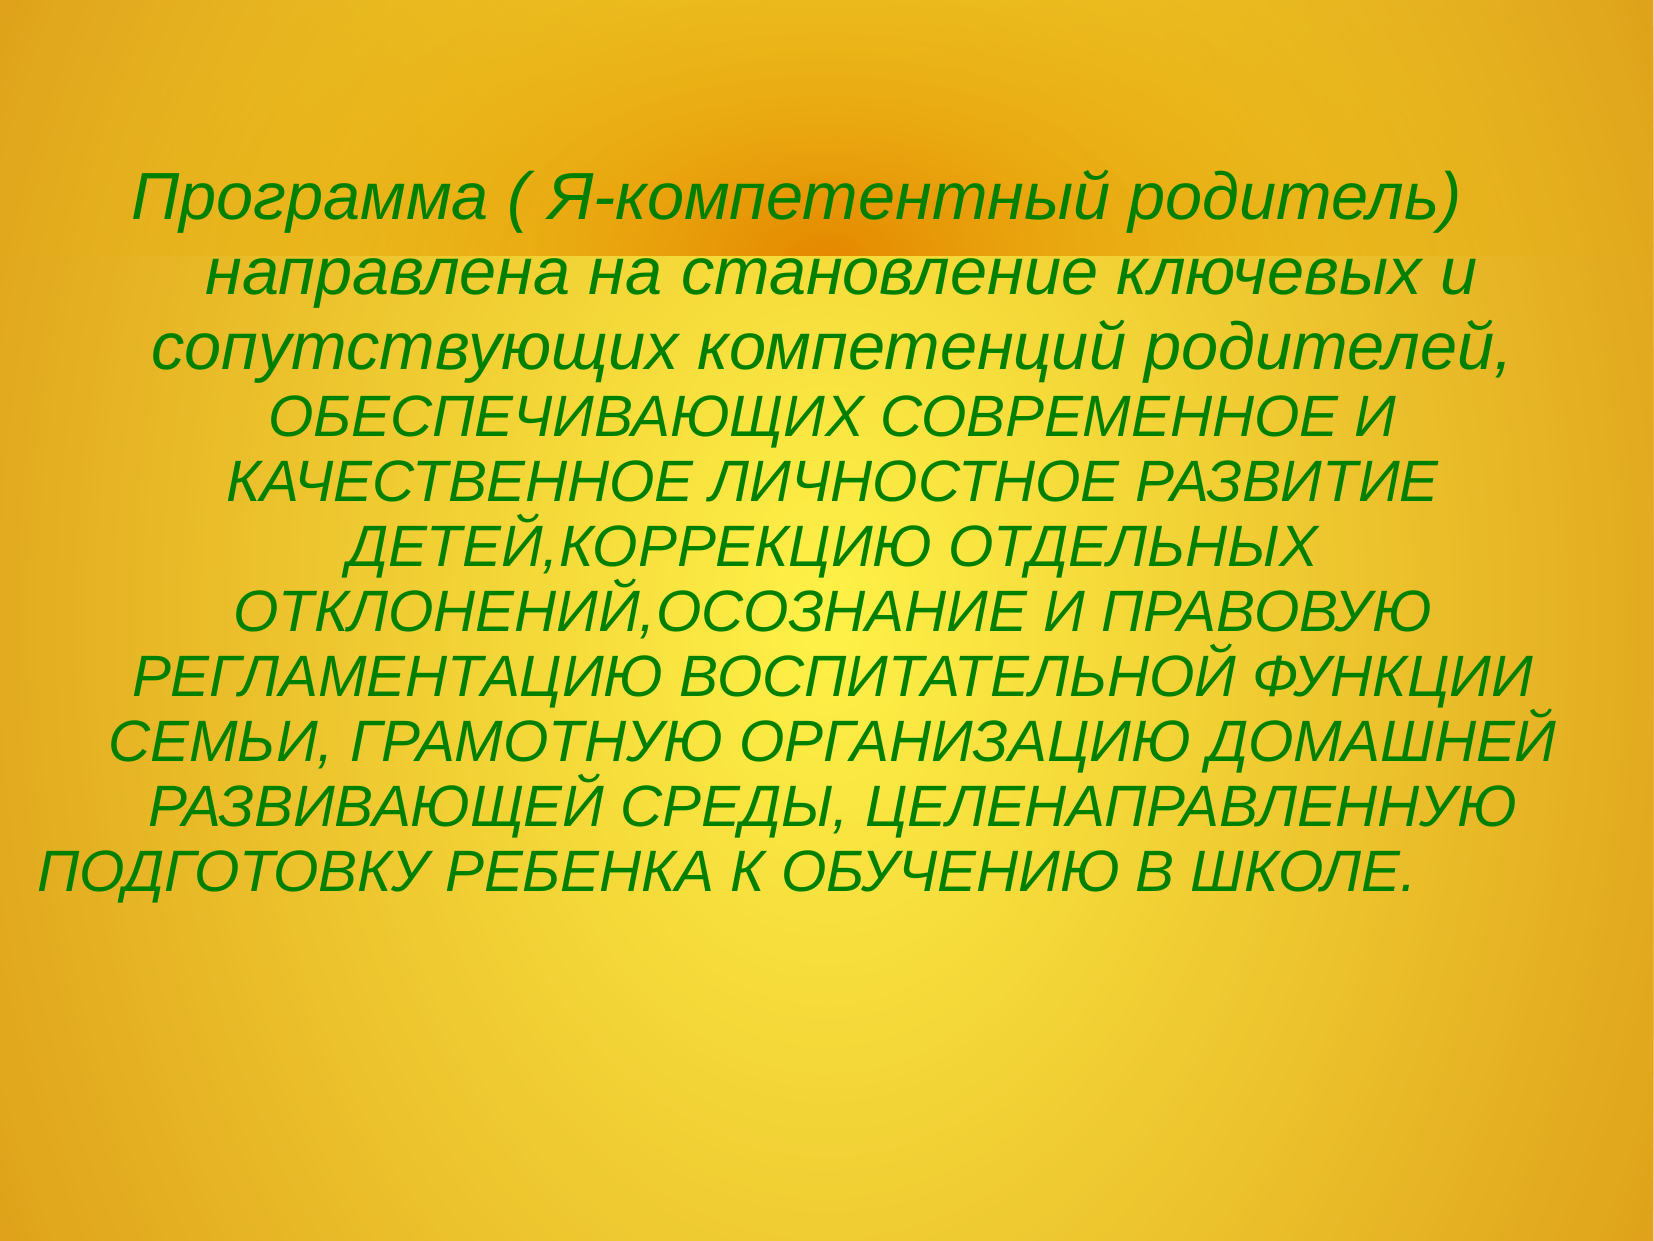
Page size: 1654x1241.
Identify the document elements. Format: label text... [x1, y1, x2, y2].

subtitle Программа ( Я-компетентный родитель) направлена на становление ключевых и сопутствующих компетенций родителей, ОБЕСПЕЧИВАЮЩИХ СОВРЕМЕННОЕ И КАЧЕСТВЕННОЕ ЛИЧНОСТНОЕ РАЗВИТИЕ ДЕТЕЙ,КОРРЕКЦИЮ ОТДЕЛЬНЫХ ОТКЛОНЕНИЙ,ОСОЗНАНИЕ И ПРАВОВУЮ РЕГЛАМЕНТАЦИЮ ВОСПИТАТЕЛЬНОЙ ФУНКЦИИ СЕМЬИ, ГРАМОТНУЮ ОРГАНИЗАЦИЮ ДОМАШНЕЙ РАЗВИВАЮЩЕЙ СРЕДЫ, ЦЕЛЕНАПРАВЛЕННУЮ ПОДГОТОВКУ РЕБЕНКА К ОБУЧЕНИЮ В ШКОЛЕ. [35, 68, 1630, 1134]
